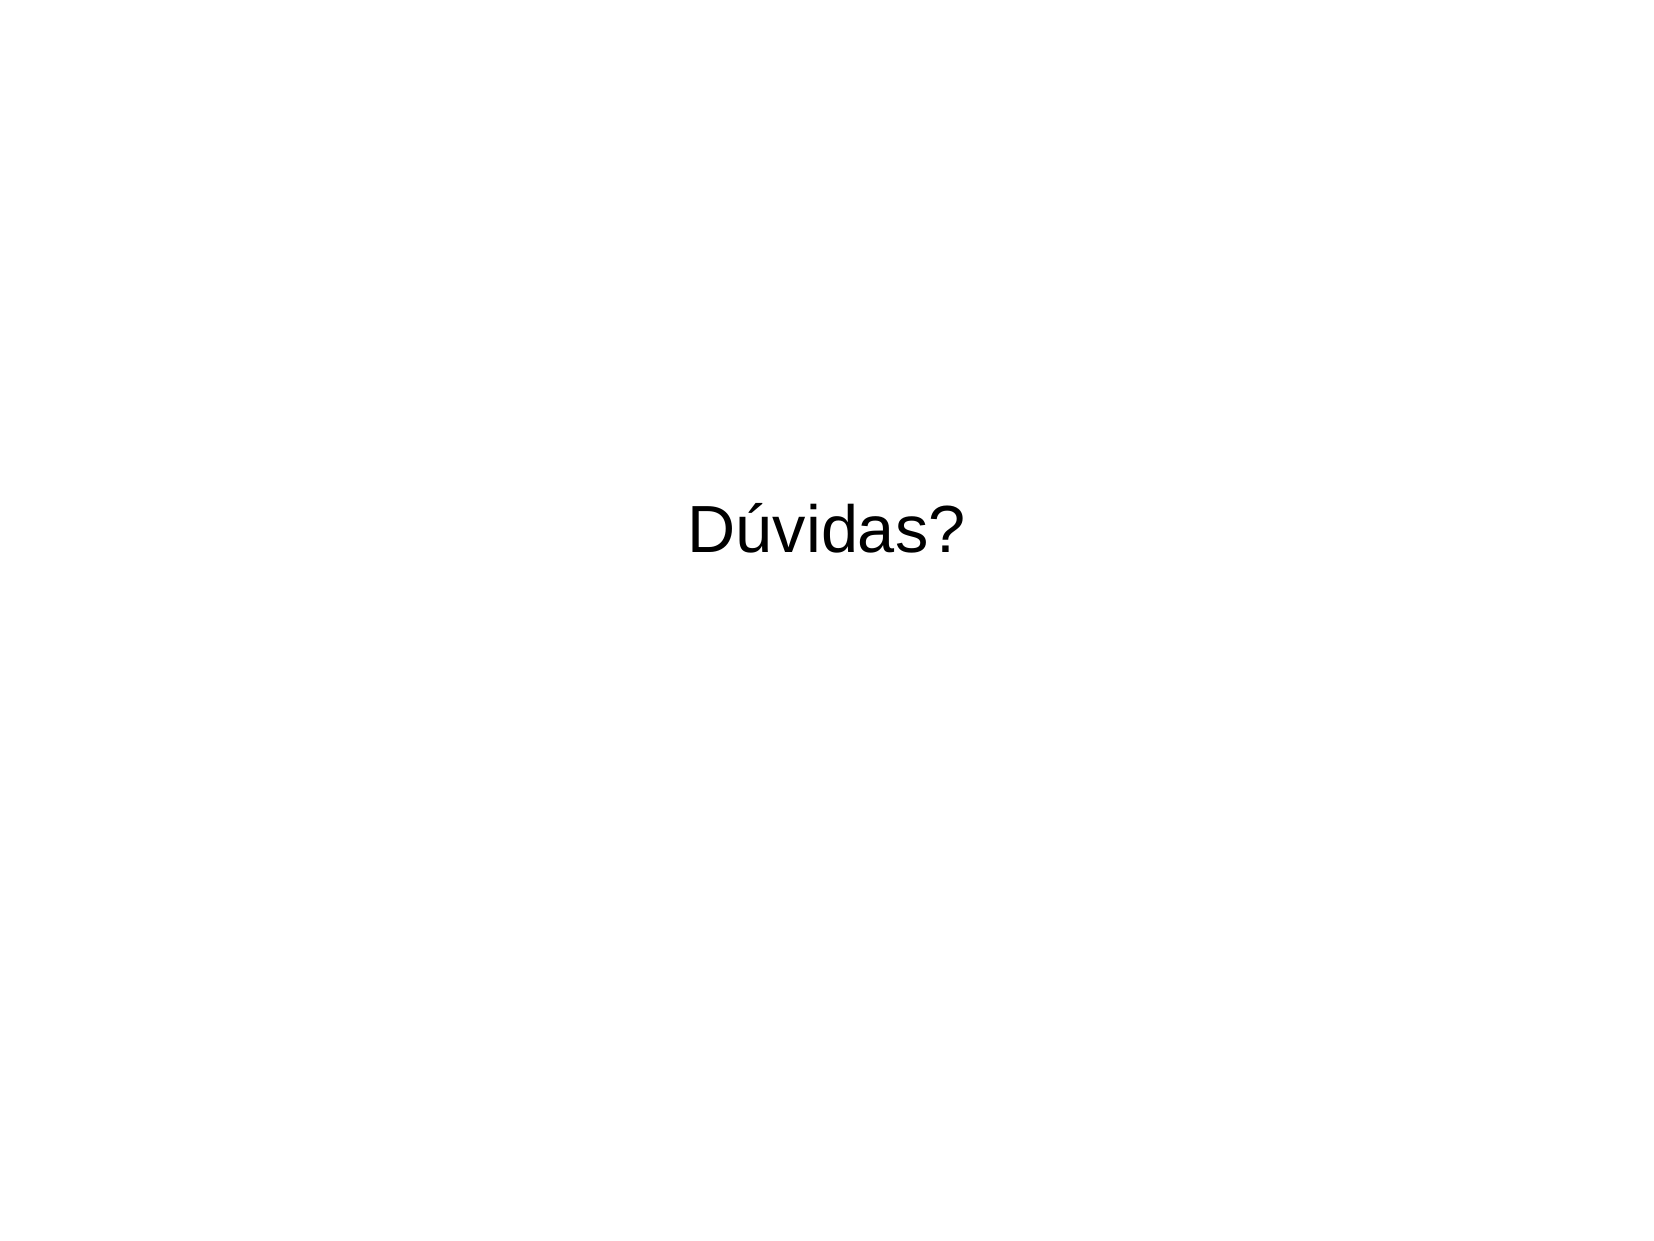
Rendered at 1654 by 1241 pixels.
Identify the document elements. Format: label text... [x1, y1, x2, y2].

subtitle Dúvidas? [82, 49, 1571, 1010]
